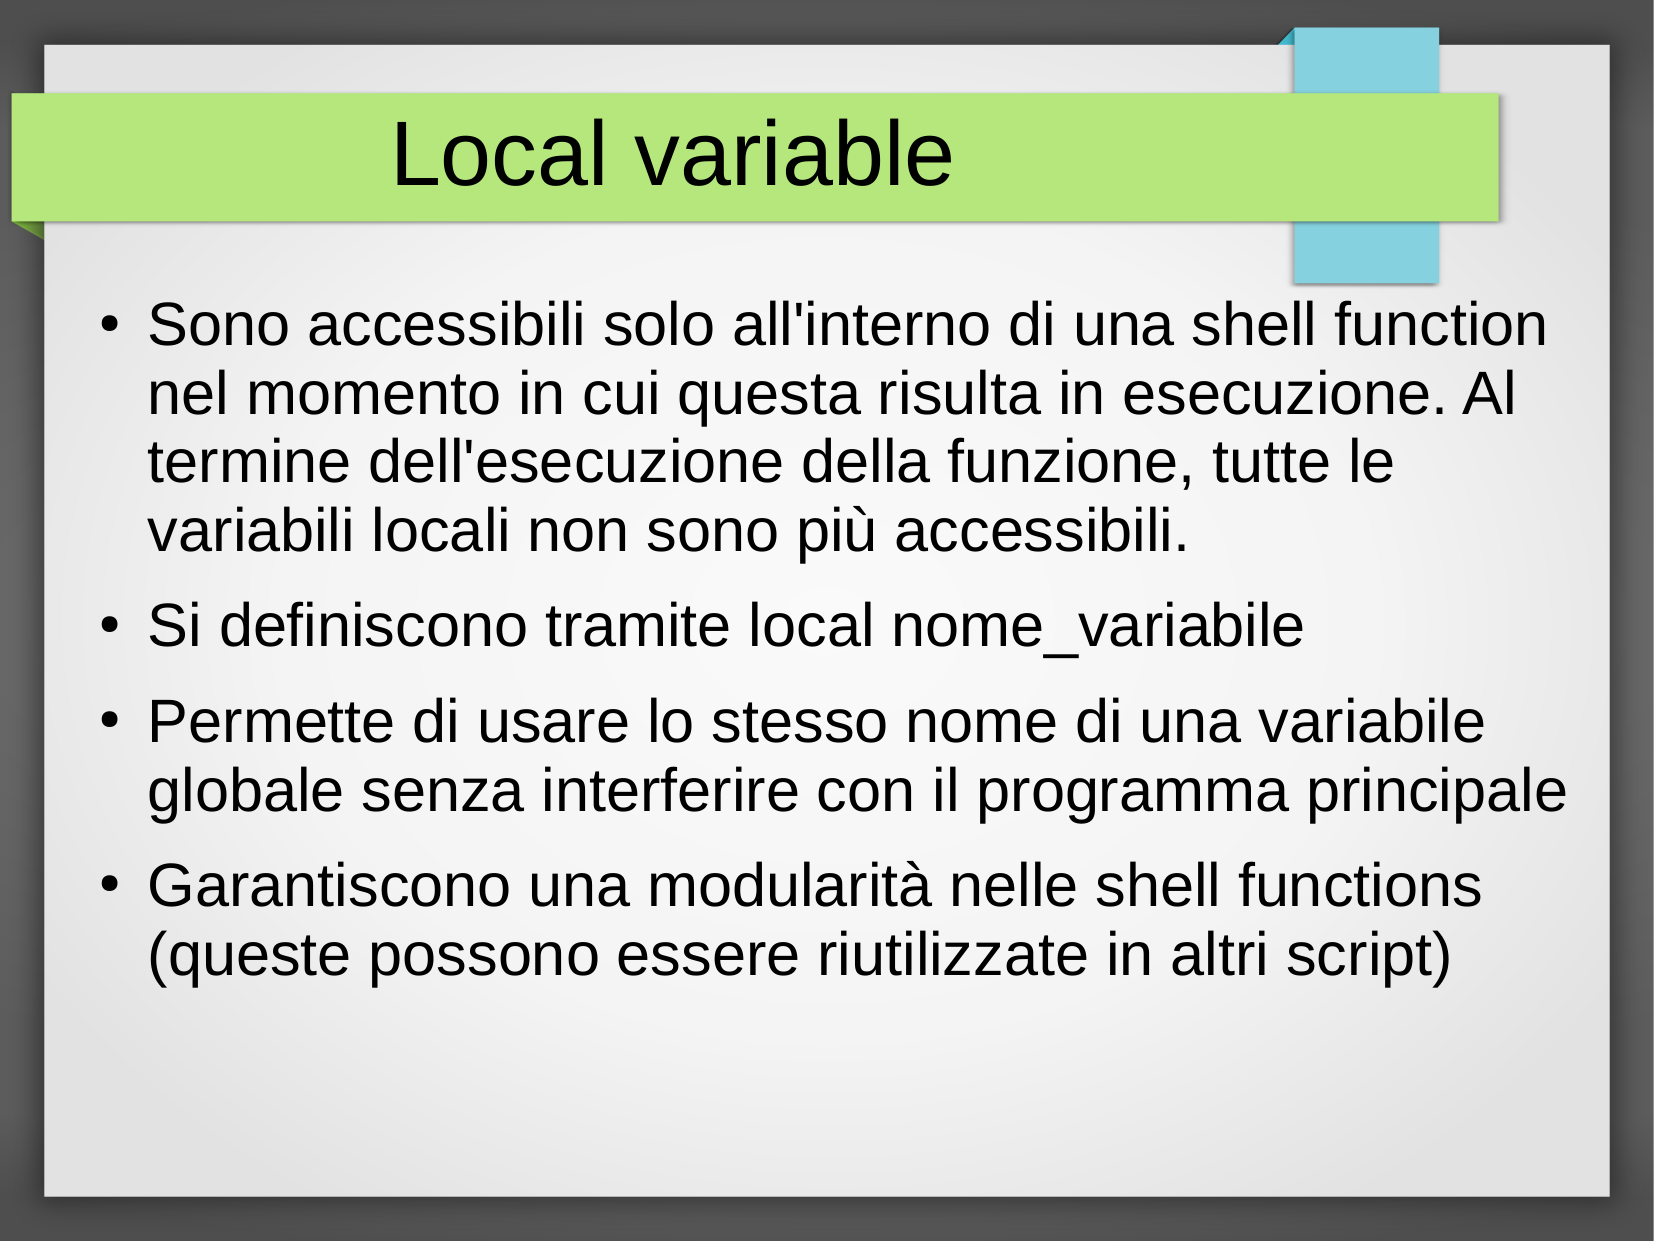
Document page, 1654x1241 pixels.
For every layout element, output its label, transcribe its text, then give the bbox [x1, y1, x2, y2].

picture [0, 0, 1654, 1241]
list Sono accessibili solo all'interno di una shell function nel momento in cui questa risulta in esecuzione. Al termine dell'esecuzione della funzione, tutte le variabili locali non sono più accessibili. Si definiscono tramite local nome_variabile Permette di usare lo stesso nome di una variabile globale senza interferire con il programma principale Garantiscono una modularità nelle shell functions (queste possono essere riutilizzate in altri script) [82, 290, 1571, 1010]
title Local variable [82, 94, 1264, 213]
